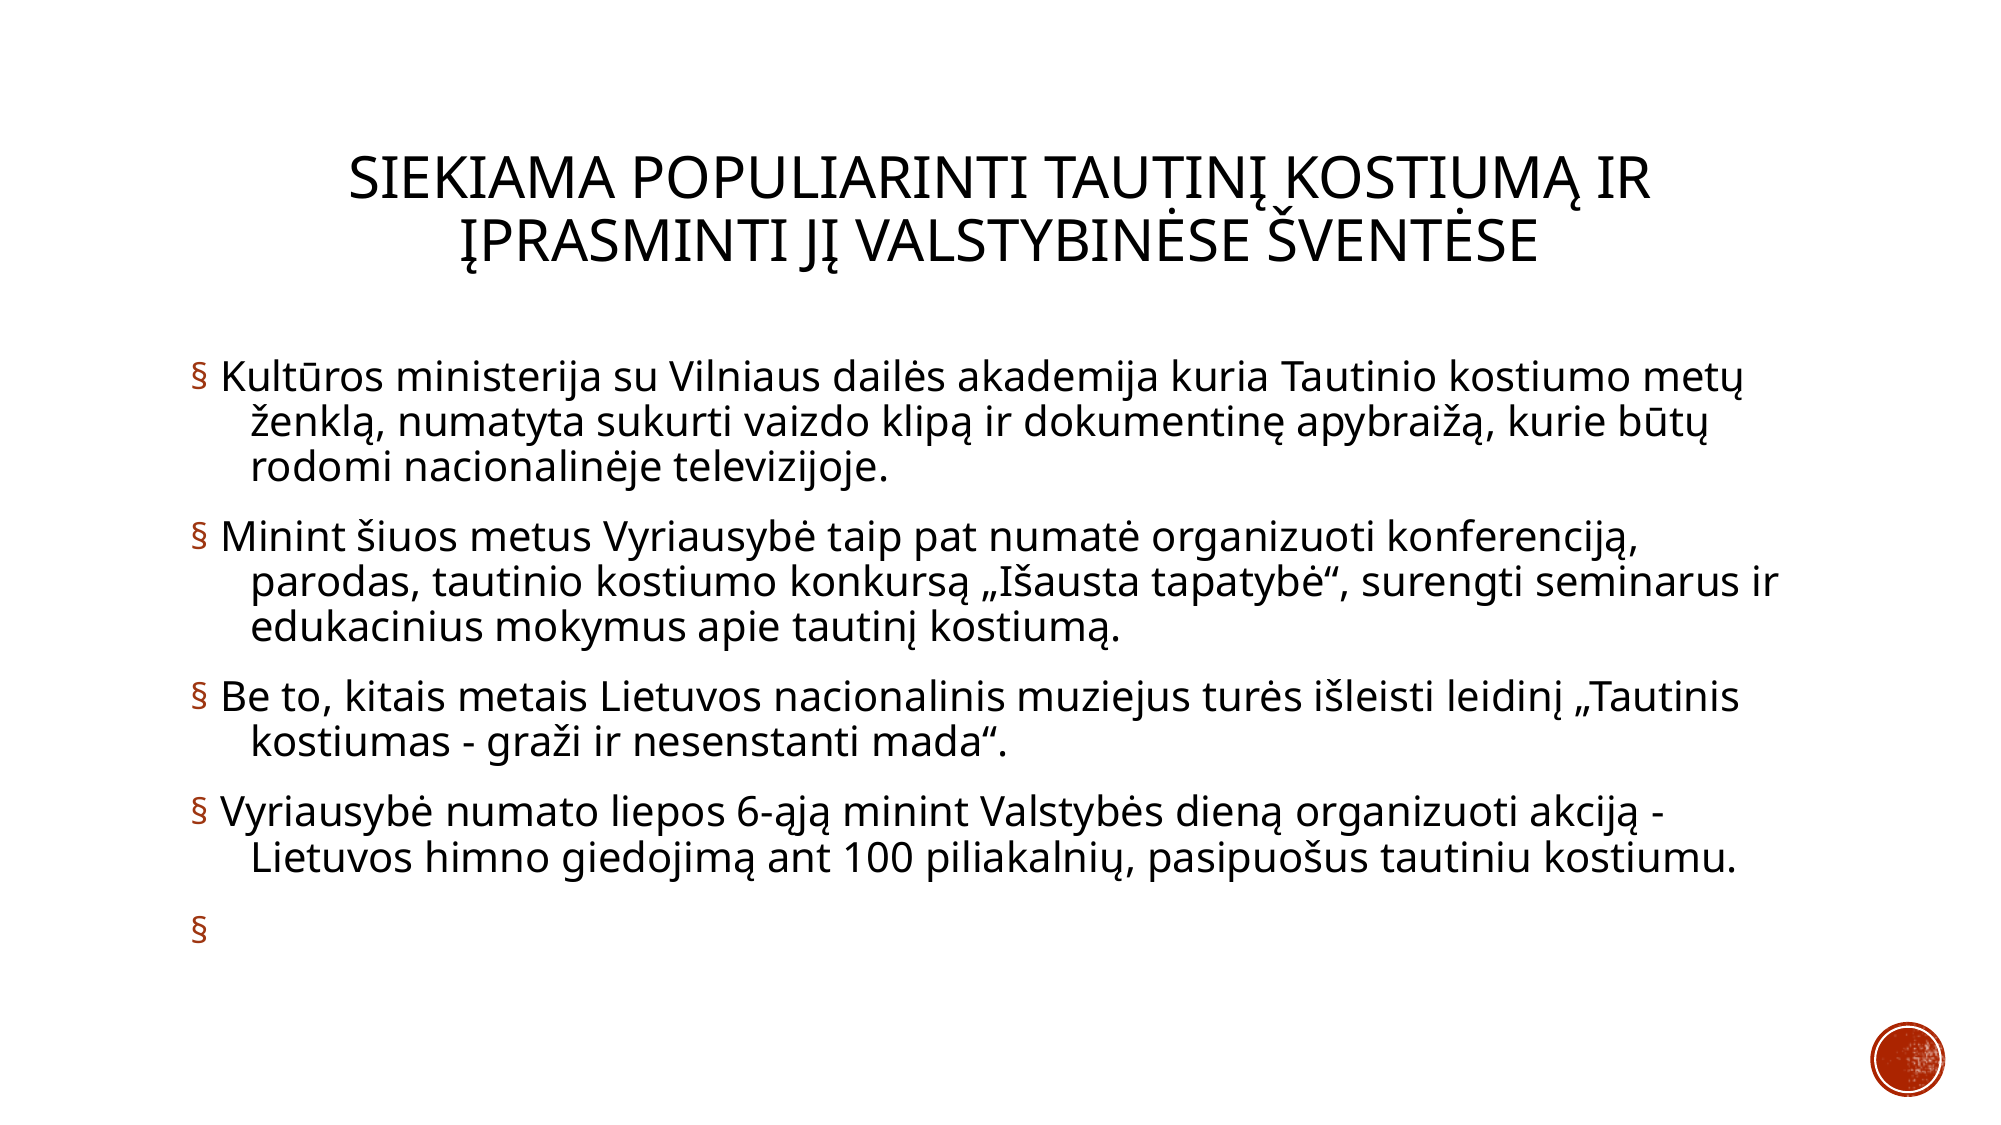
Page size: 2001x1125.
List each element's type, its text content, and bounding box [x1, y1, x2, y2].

list Kultūros ministerija su Vilniaus dailės akademija kuria Tautinio kostiumo metų ženklą, numatyta sukurti vaizdo klipą ir dokumentinę apybraižą, kurie būtų rodomi nacionalinėje televizijoje. Minint šiuos metus Vyriausybė taip pat numatė organizuoti konferenciją, parodas, tautinio kostiumo konkursą „Išausta tapatybė“, surengti seminarus ir edukacinius mokymus apie tautinį kostiumą. Be to, kitais metais Lietuvos nacionalinis muziejus turės išleisti leidinį „Tautinis kostiumas - graži ir nesenstanti mada“. Vyriausybė numato liepos 6-ąją minint Valstybės dieną organizuoti akciją - Lietuvos himno giedojimą ant 100 piliakalnių, pasipuošus tautiniu kostiumu. [175, 348, 1826, 1013]
title SiekiaMA populiarinti tautinį kostiumą ir įprasminti jį valstybinėse šventėse [175, 79, 1826, 344]
